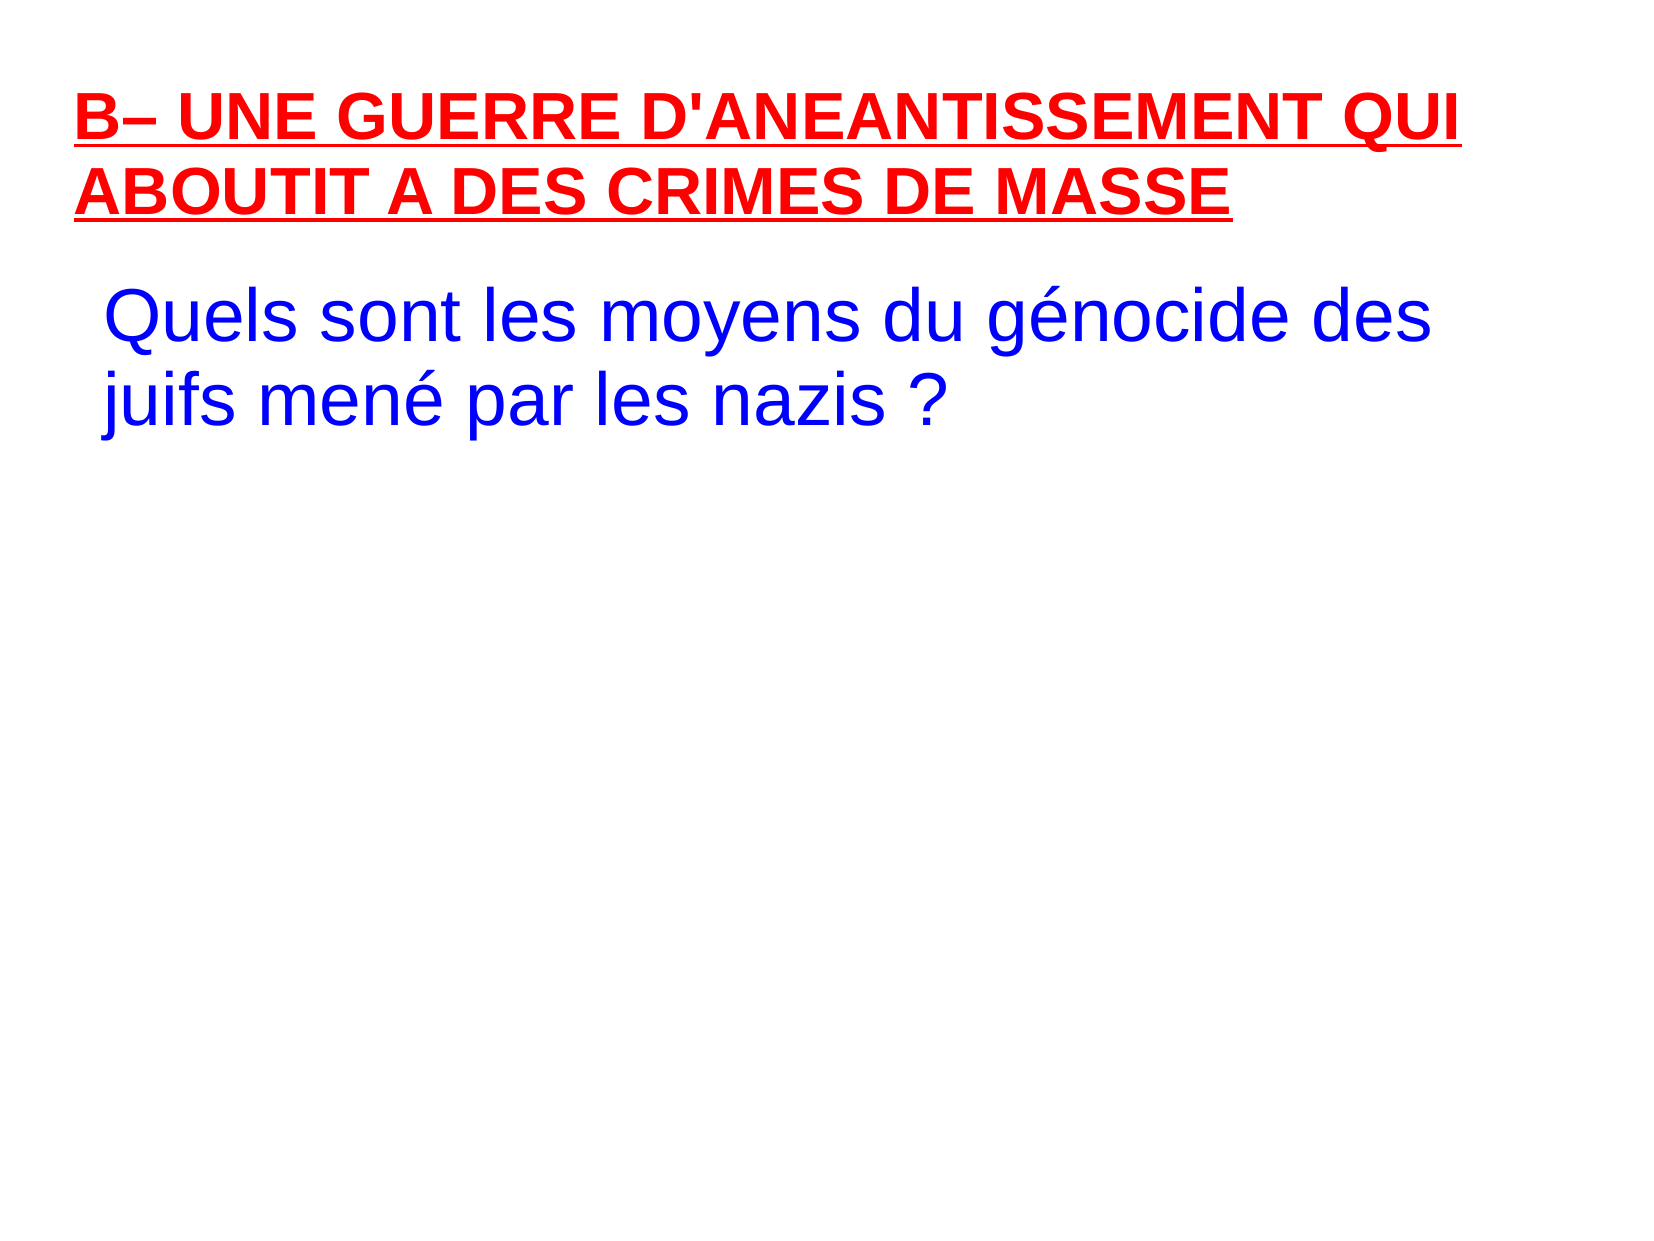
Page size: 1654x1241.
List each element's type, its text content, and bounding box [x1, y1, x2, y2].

text_box Quels sont les moyens du génocide des juifs mené par les nazis ? [88, 265, 1595, 449]
text_box B– UNE GUERRE D'ANEANTISSEMENT QUI ABOUTIT A DES CRIMES DE MASSE [59, 71, 1595, 237]
